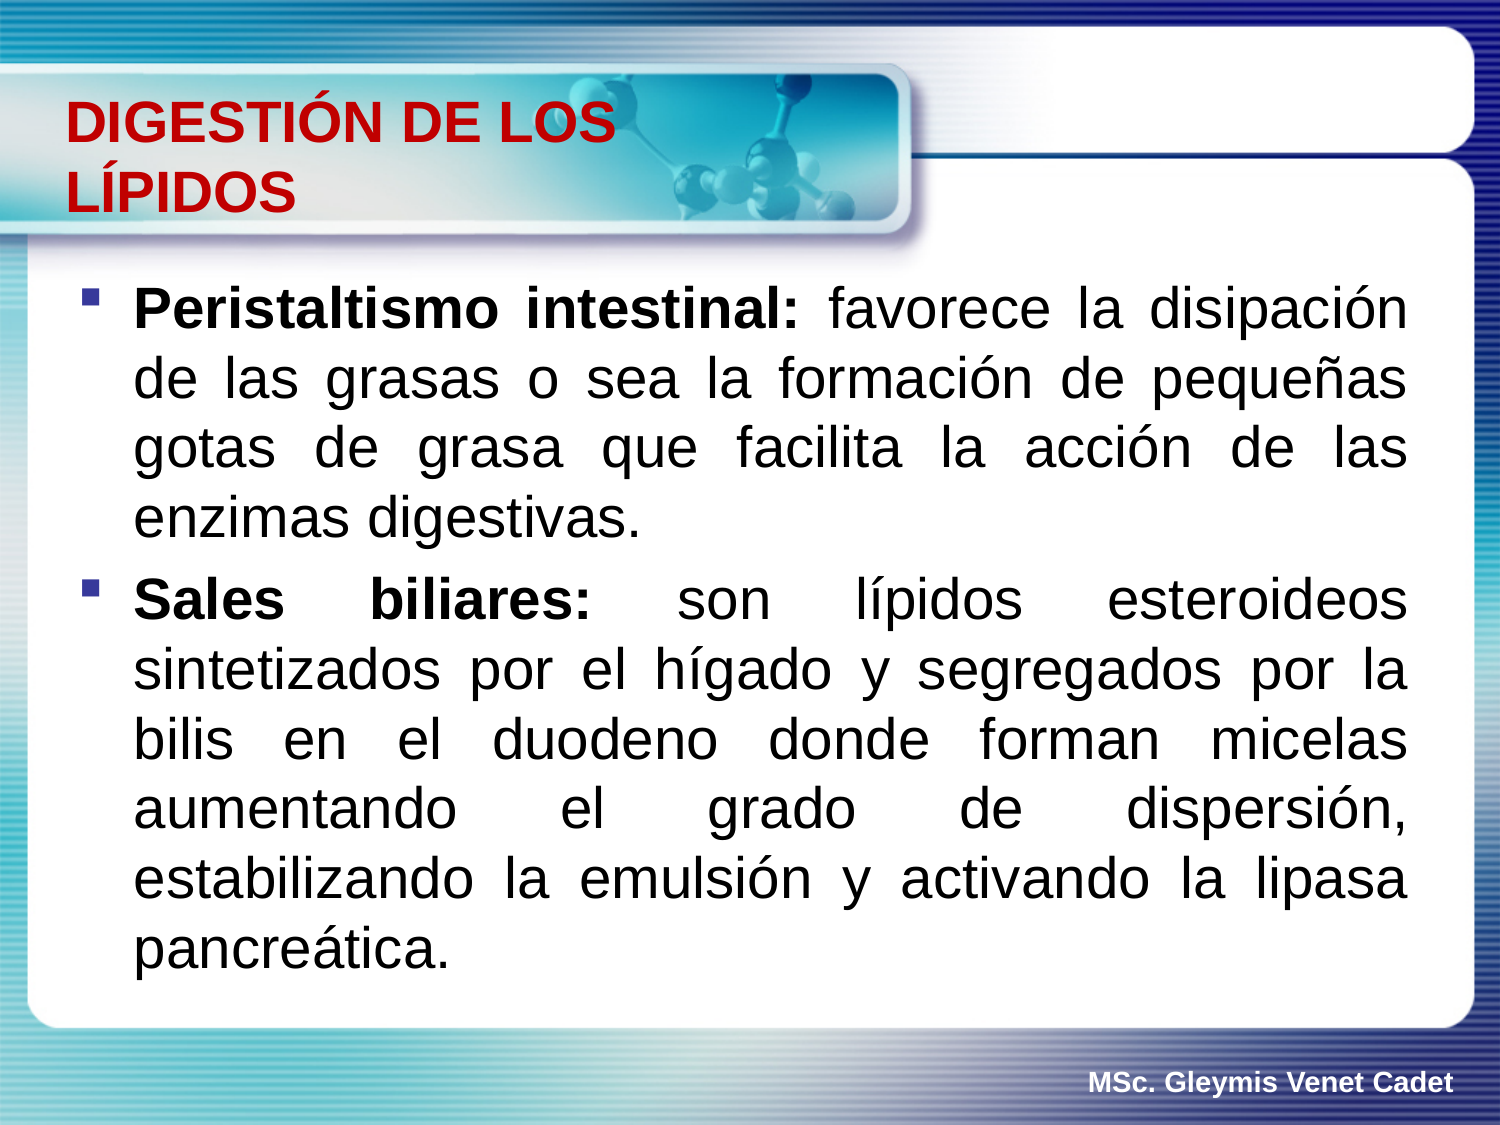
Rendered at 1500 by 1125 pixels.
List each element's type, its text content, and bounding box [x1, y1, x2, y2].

picture [0, 0, 1500, 1125]
title DIGESTIÓN DE LOS LÍPIDOS [50, 107, 863, 200]
list Peristaltismo intestinal: favorece la disipación de las grasas o sea la formación de pequeñas gotas de grasa que facilita la acción de las enzimas digestivas. Sales biliares: son lípidos esteroideos sintetizados por el hígado y segregados por la bilis en el duodeno donde forman micelas aumentando el grado de dispersión, estabilizando la emulsión y activando la lipasa pancreática. [62, 262, 1425, 1025]
text_box MSc. Gleymis Venet Cadet [1073, 1056, 1478, 1106]
